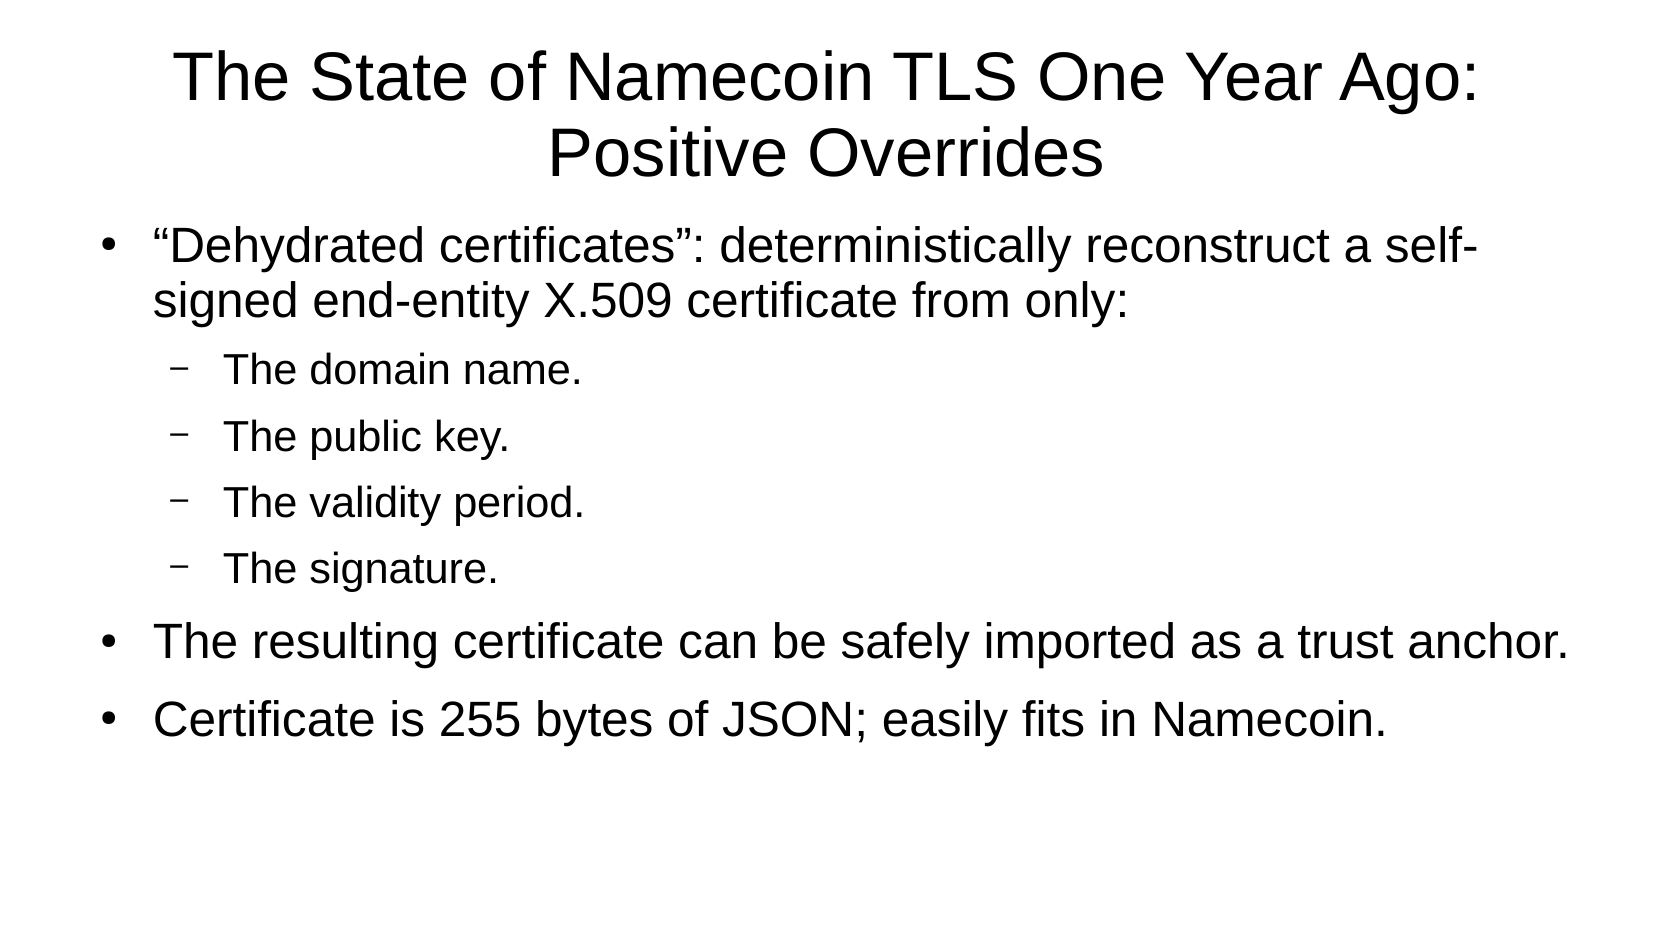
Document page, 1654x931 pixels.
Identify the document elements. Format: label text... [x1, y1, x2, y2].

title The State of Namecoin TLS One Year Ago: Positive Overrides [82, 37, 1571, 193]
list “Dehydrated certificates”: deterministically reconstruct a self-signed end-entity X.509 certificate from only: The domain name. The public key. The validity period. The signature. The resulting certificate can be safely imported as a trust anchor. Certificate is 255 bytes of JSON; easily fits in Namecoin. [82, 217, 1571, 757]
